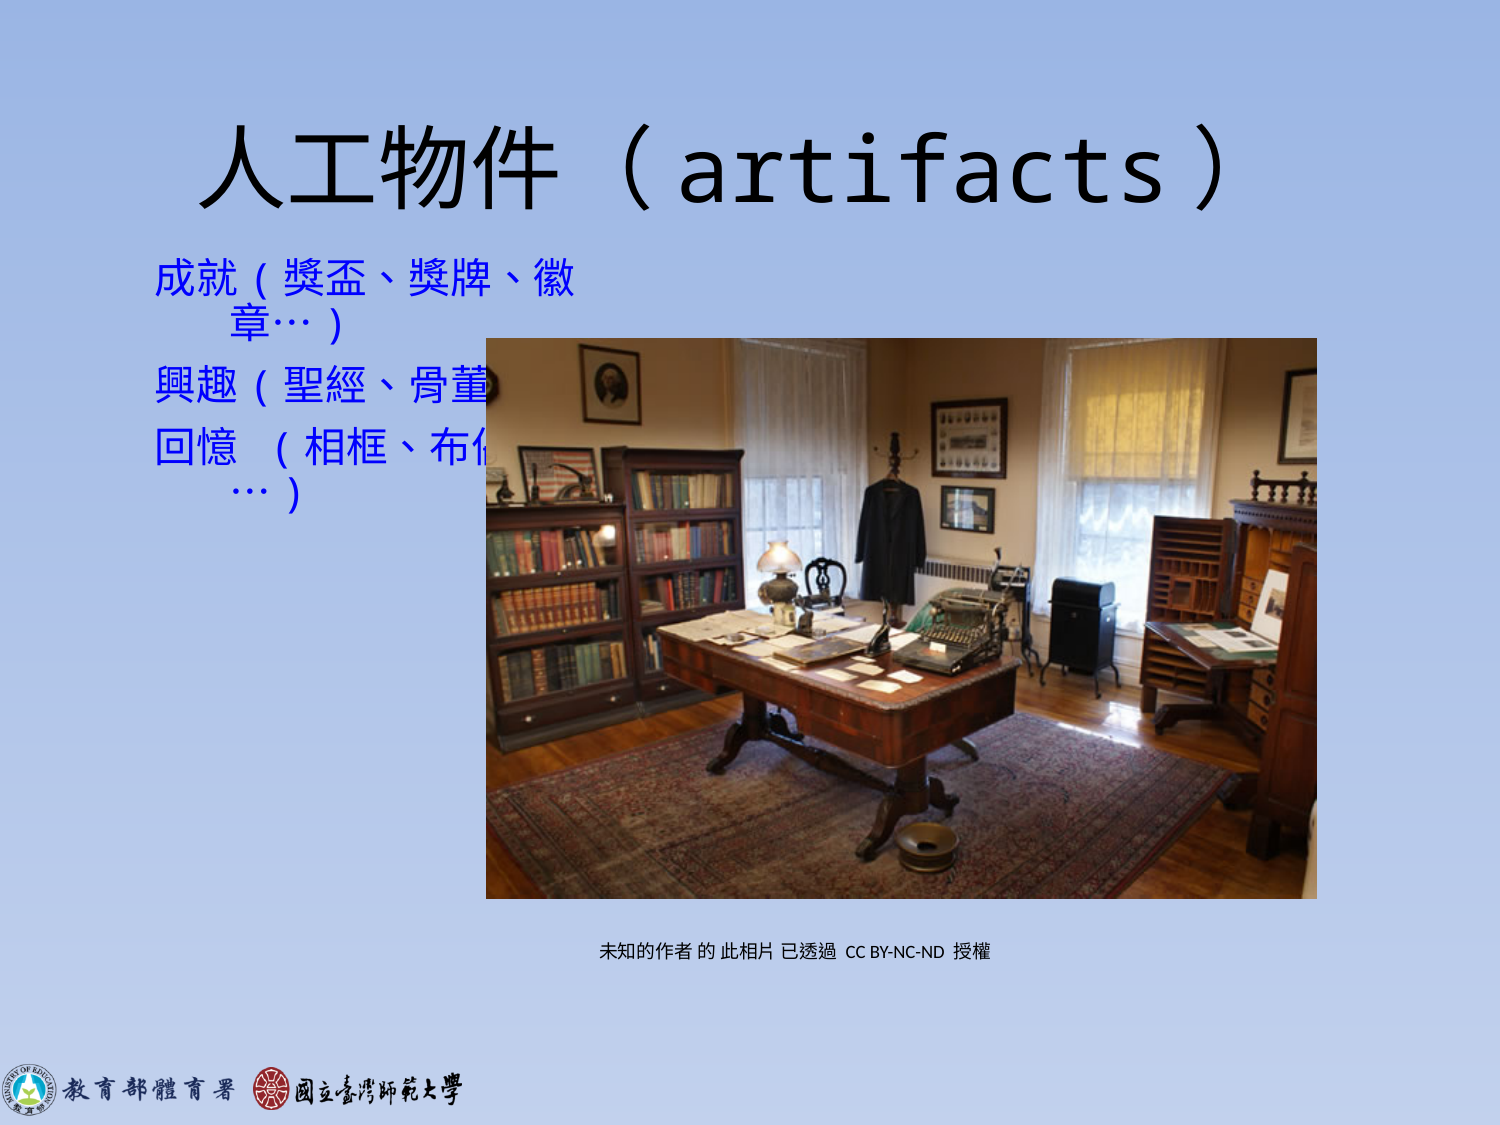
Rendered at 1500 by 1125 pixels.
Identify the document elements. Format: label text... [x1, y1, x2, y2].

title 人工物件（artifacts） [64, 78, 1415, 254]
text_box 未知的作者 的 此相片 已透過 CC BY-NC-ND 授權 [584, 931, 1415, 970]
picture [486, 339, 1317, 899]
list 成就(獎盃、獎牌、徽章…) 興趣(聖經、骨董…) 回憶 (相框、布偶…) [64, 250, 599, 988]
